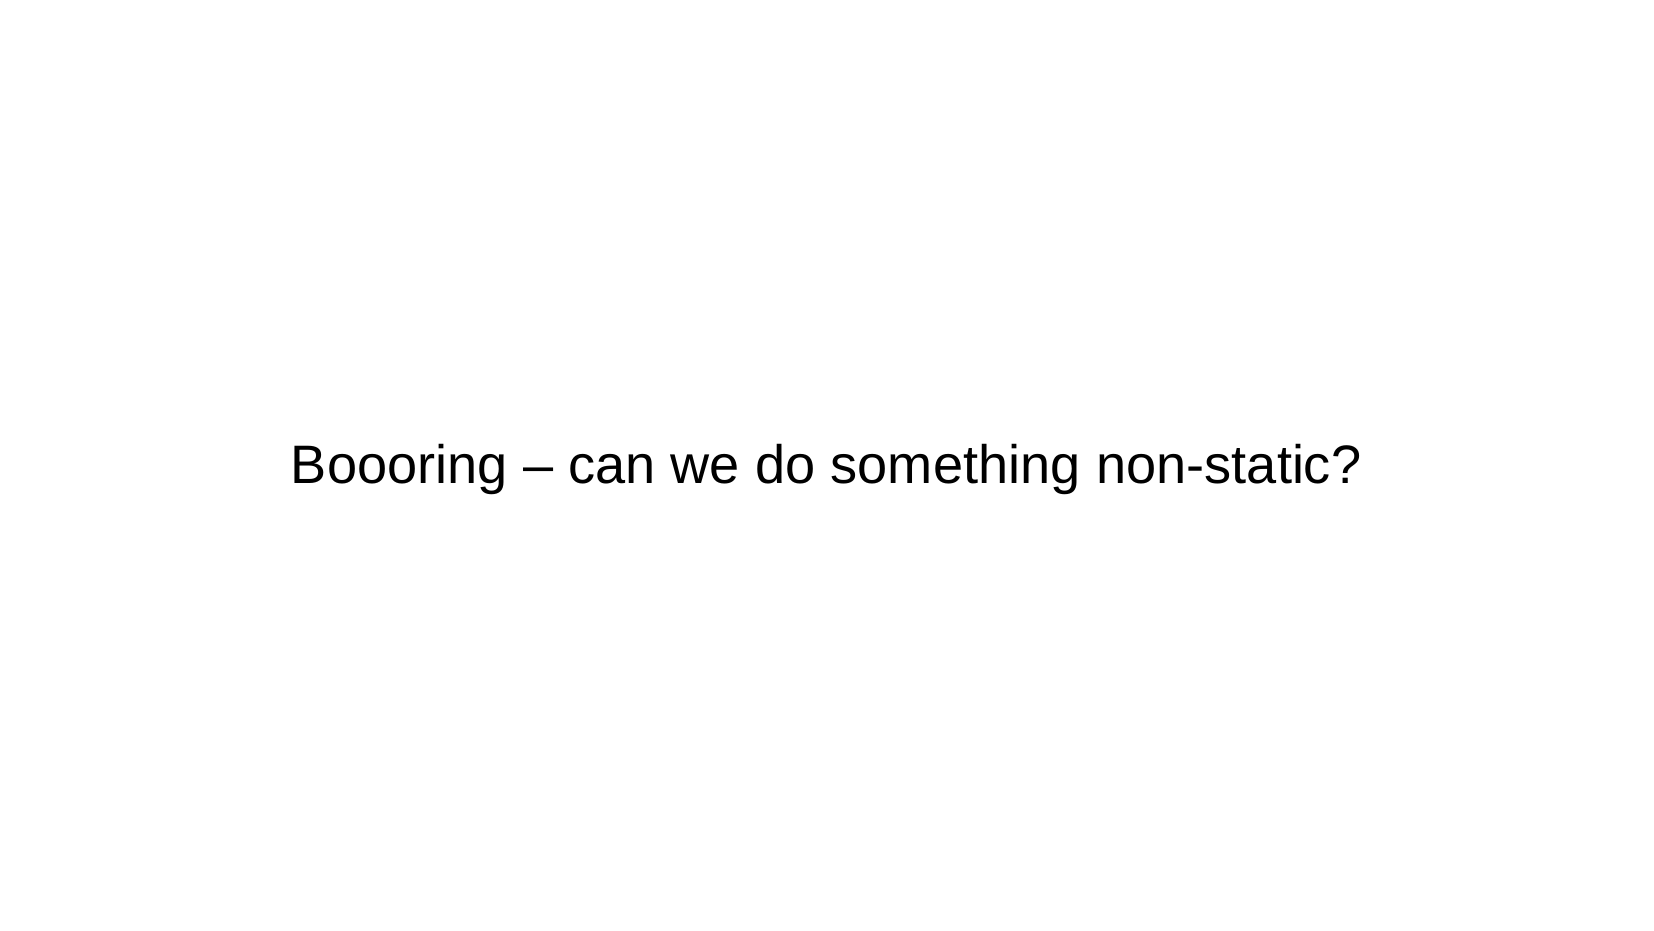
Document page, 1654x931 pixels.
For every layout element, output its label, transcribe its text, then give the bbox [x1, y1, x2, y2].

text_box Boooring – can we do something non-static? [103, 427, 1551, 503]
